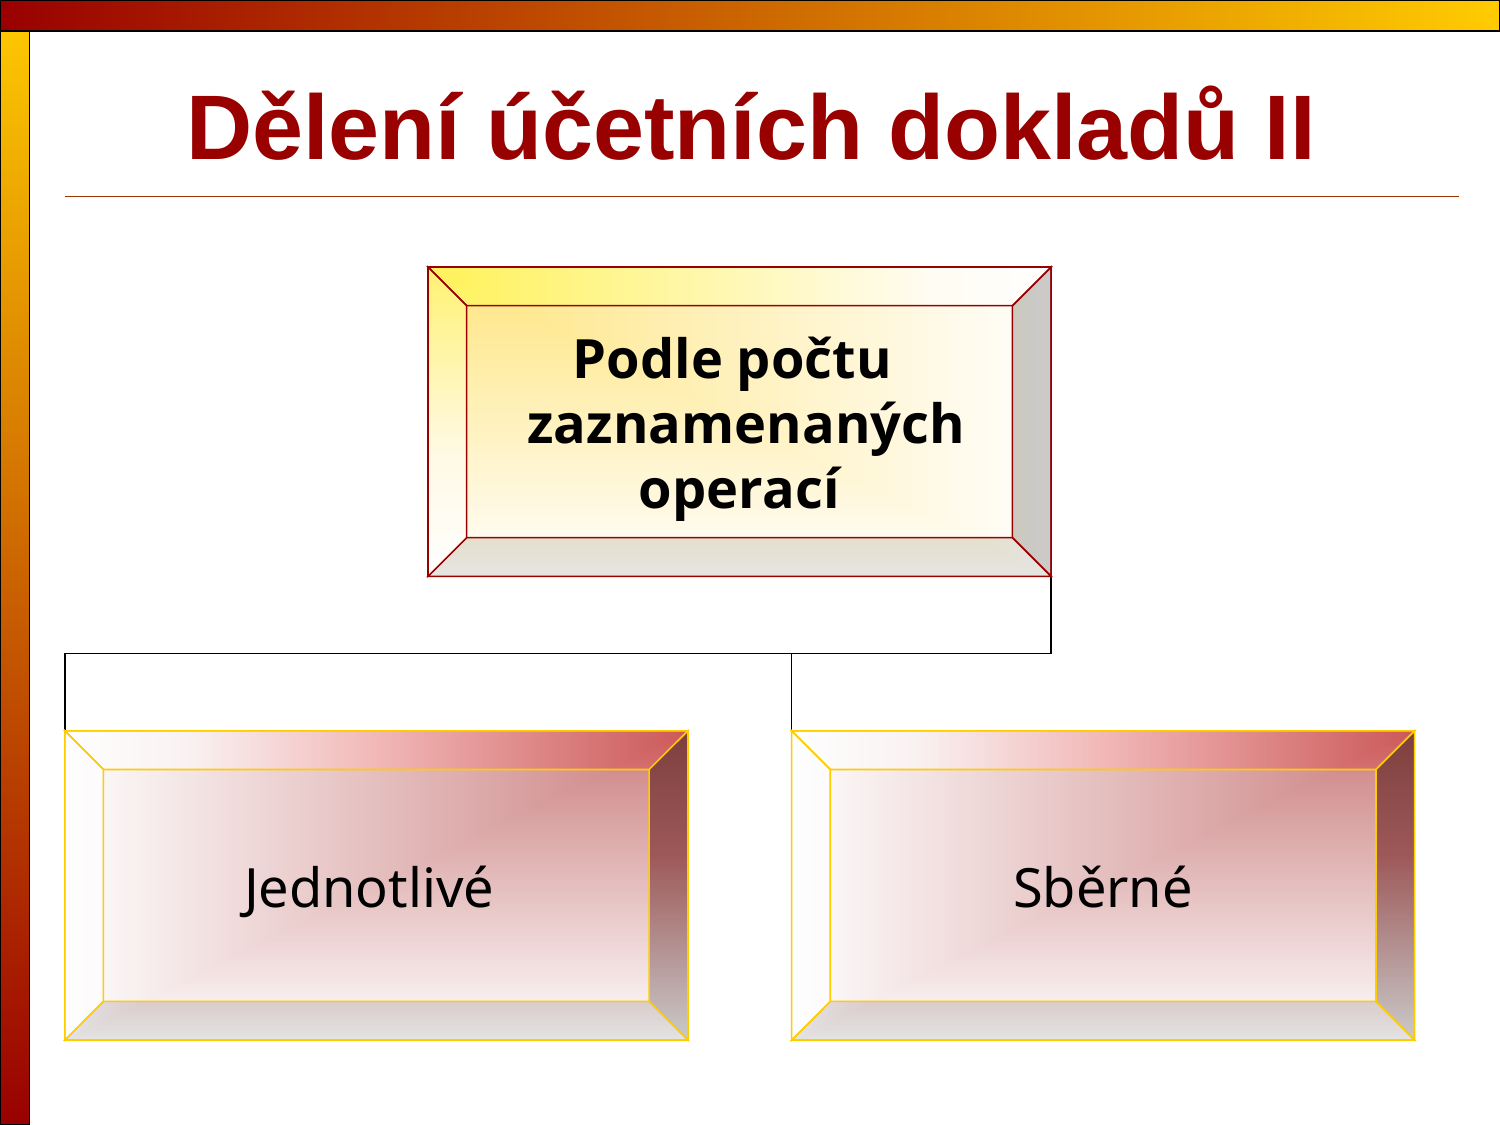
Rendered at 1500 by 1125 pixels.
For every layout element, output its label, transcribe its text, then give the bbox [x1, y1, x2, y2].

text_box [0, 0, 1500, 1125]
title Dělení účetních dokladů II [76, 54, 1427, 186]
text_box Podle počtu zaznamenaných operací [467, 306, 1012, 537]
text_box Sběrné [831, 770, 1375, 1001]
text_box Jednotlivé [104, 770, 649, 1001]
